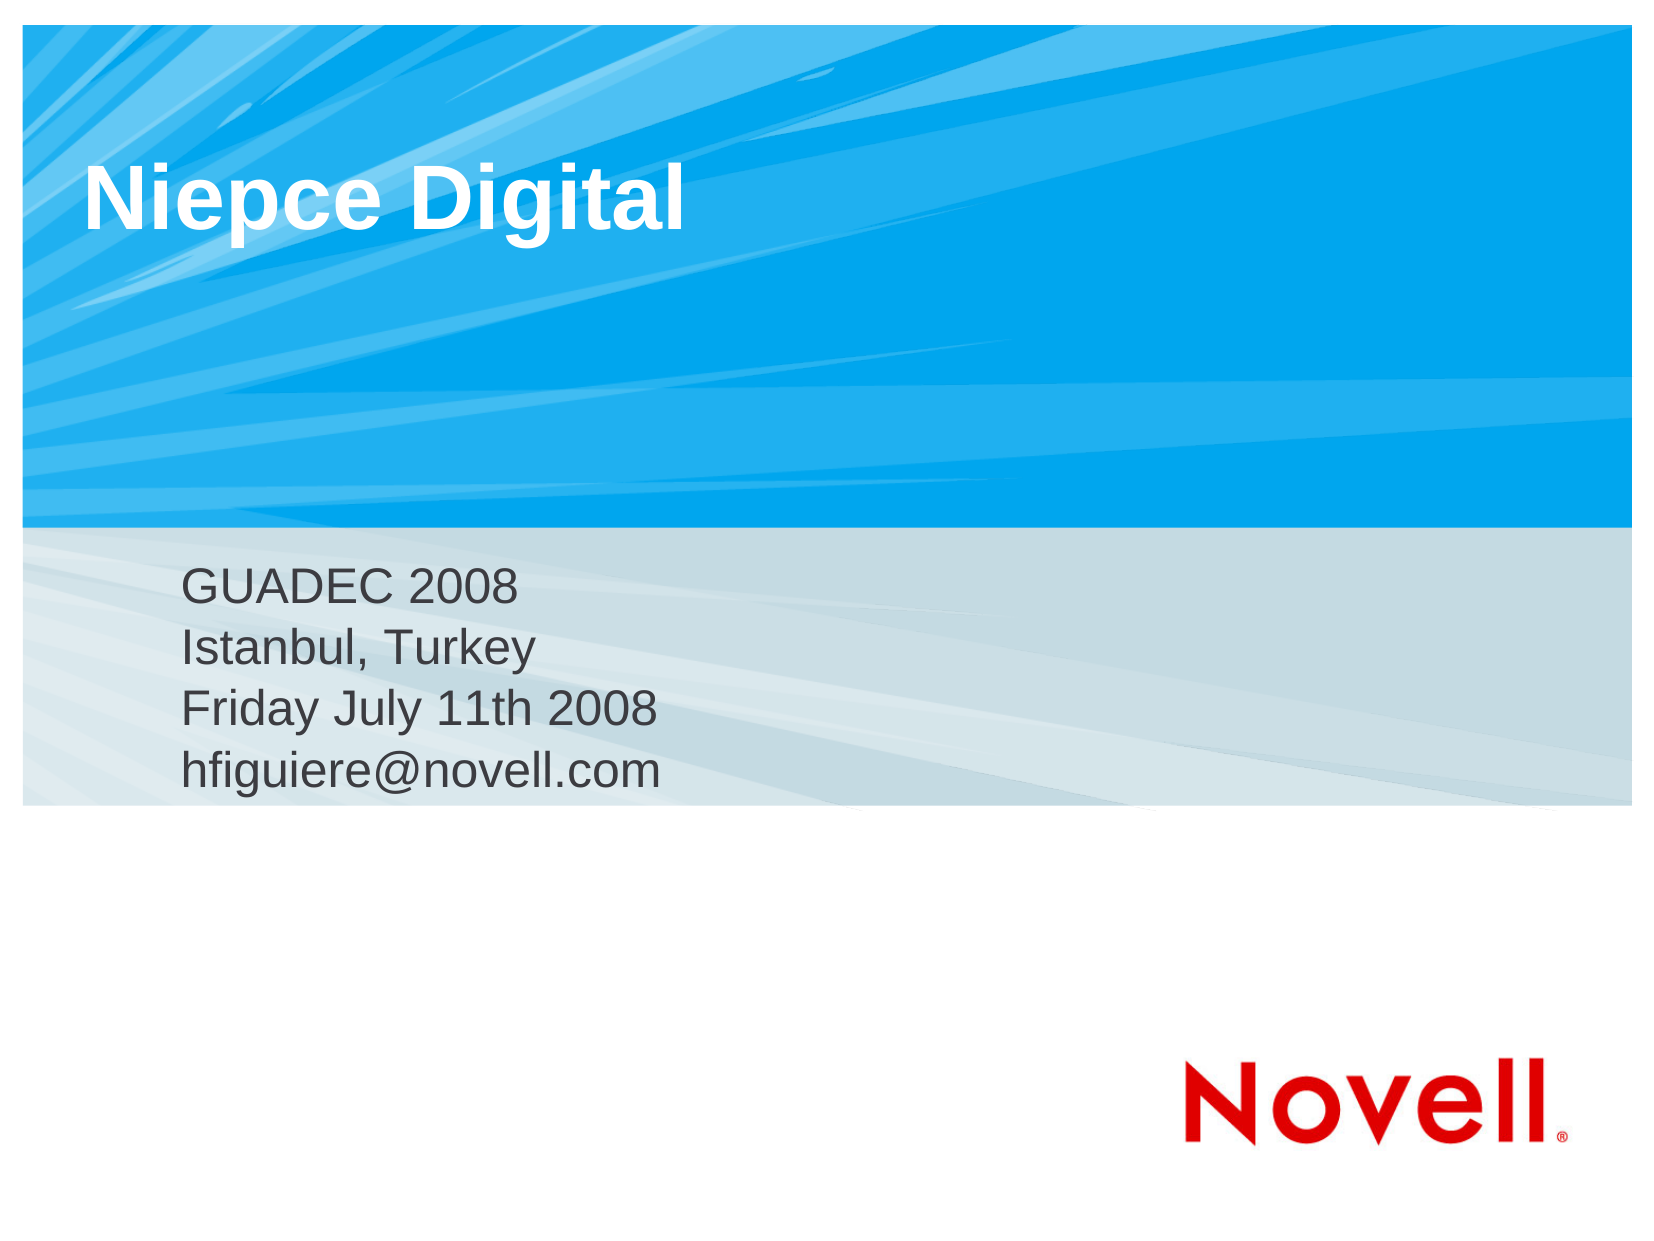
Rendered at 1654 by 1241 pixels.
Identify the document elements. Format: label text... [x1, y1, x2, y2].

picture [1175, 1049, 1576, 1154]
title Niepce Digital [82, 56, 1571, 250]
picture [19, 22, 1634, 812]
subtitle GUADEC 2008 Istanbul, Turkey Friday July 11th 2008 hfiguiere@novell.com [180, 552, 869, 803]
